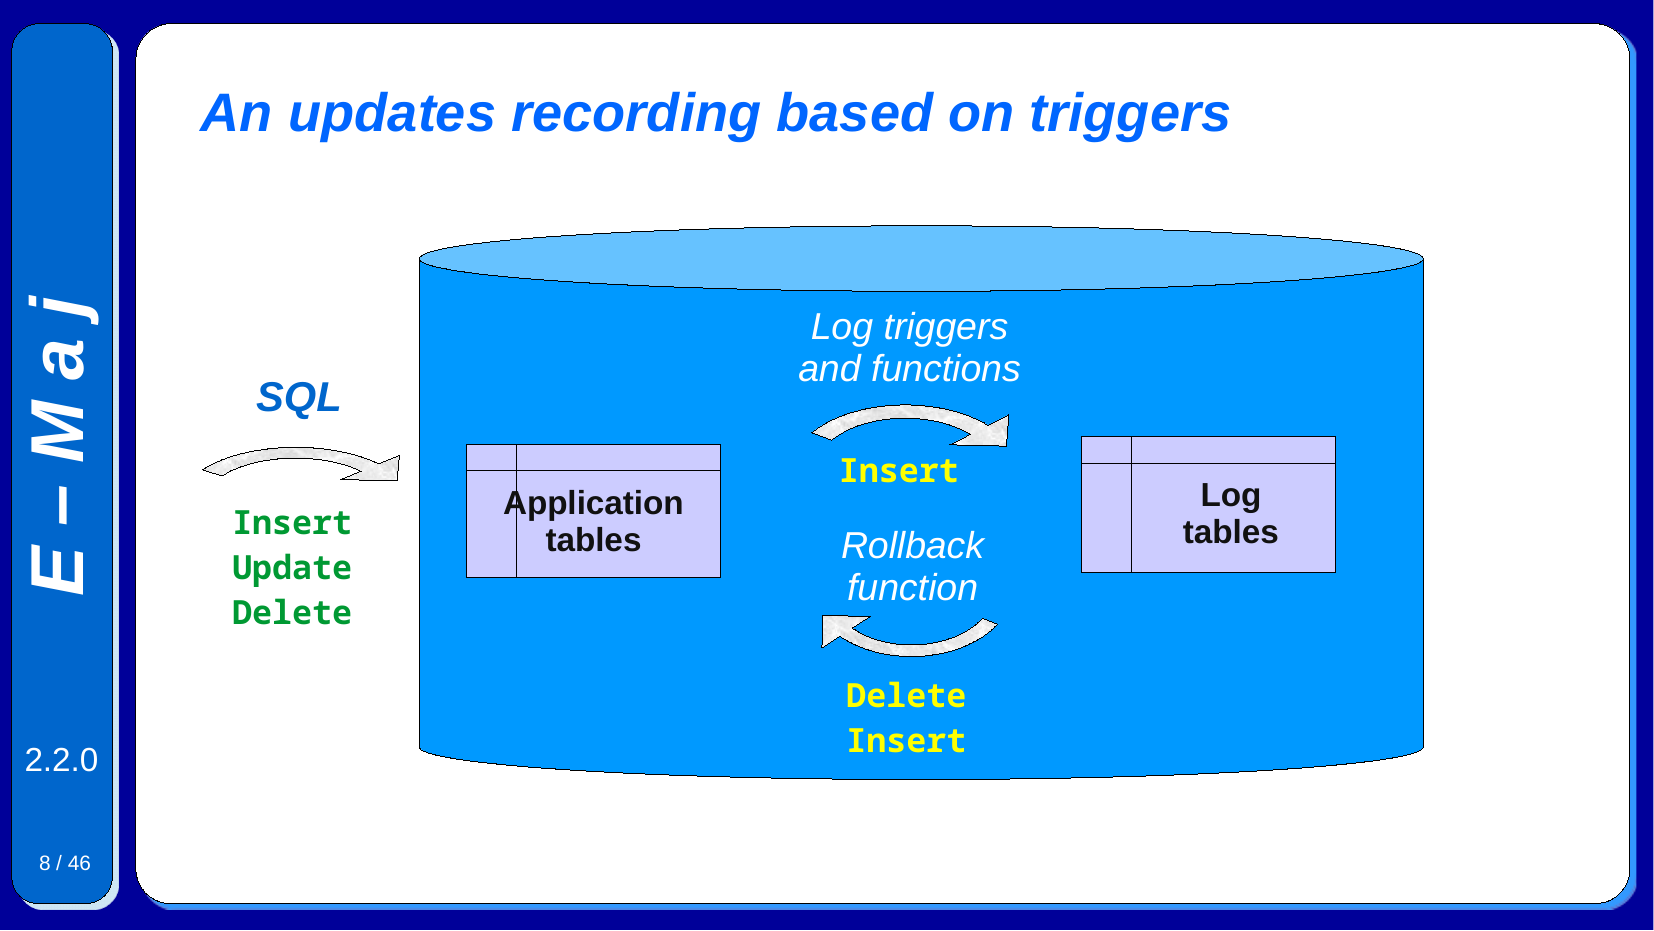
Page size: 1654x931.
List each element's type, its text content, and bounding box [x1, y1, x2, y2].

text_box Delete Insert [802, 664, 1010, 759]
text_box Log triggers and functions [761, 298, 1058, 398]
text_box Insert Update Delete [183, 491, 402, 626]
text_box Application tables [448, 476, 739, 569]
text_box Insert [817, 439, 981, 494]
text_box [419, 260, 1424, 780]
text_box Log tables [1138, 468, 1323, 561]
text_box [202, 447, 400, 481]
text_box Rollback function [755, 516, 1070, 616]
text_box SQL [194, 366, 404, 428]
title An updates recording based on triggers [200, 34, 1575, 191]
